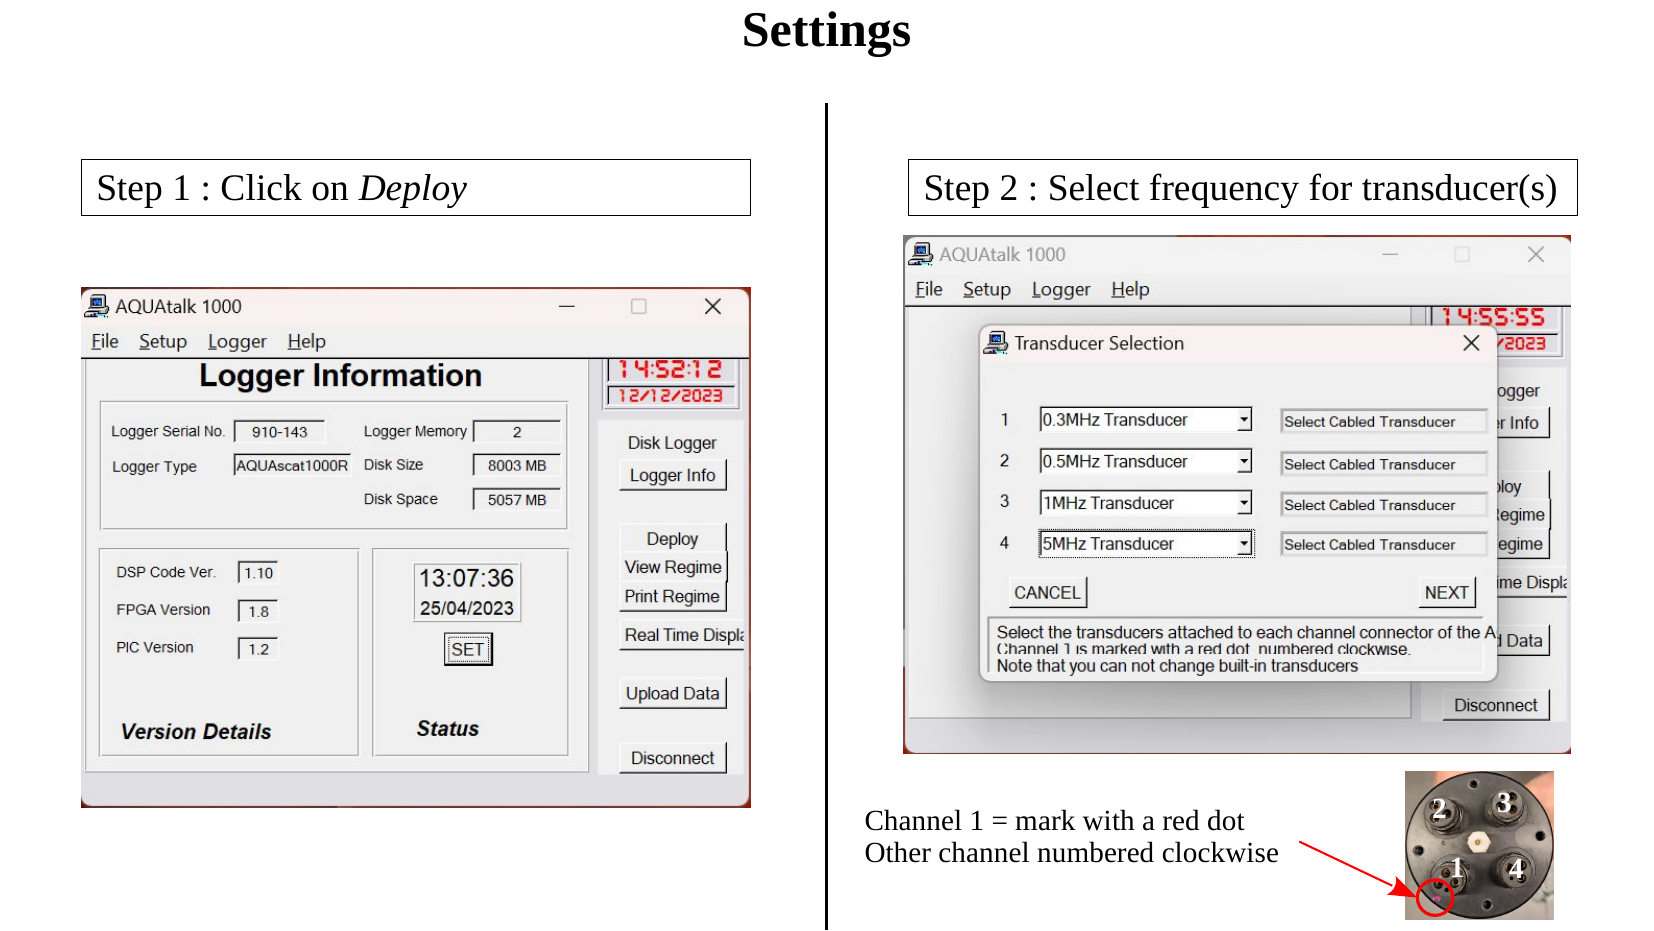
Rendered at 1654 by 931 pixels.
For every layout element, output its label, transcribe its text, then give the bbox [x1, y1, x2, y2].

text_box Step 2 : Select frequency for transducer(s) [908, 159, 1578, 216]
text_box 1 [1435, 844, 1494, 892]
picture [1405, 771, 1554, 895]
text_box Channel 1 = mark with a red dot Other channel numbered clockwise [849, 797, 1300, 886]
text_box 3 [1482, 779, 1542, 827]
picture [81, 287, 751, 808]
text_box 4 [1494, 844, 1554, 892]
picture [1405, 892, 1554, 920]
text_box Step 1 : Click on Deploy [81, 159, 751, 216]
picture [903, 235, 1571, 754]
picture [1419, 882, 1451, 913]
text_box Settings [0, 0, 1654, 65]
text_box 2 [1417, 785, 1477, 833]
